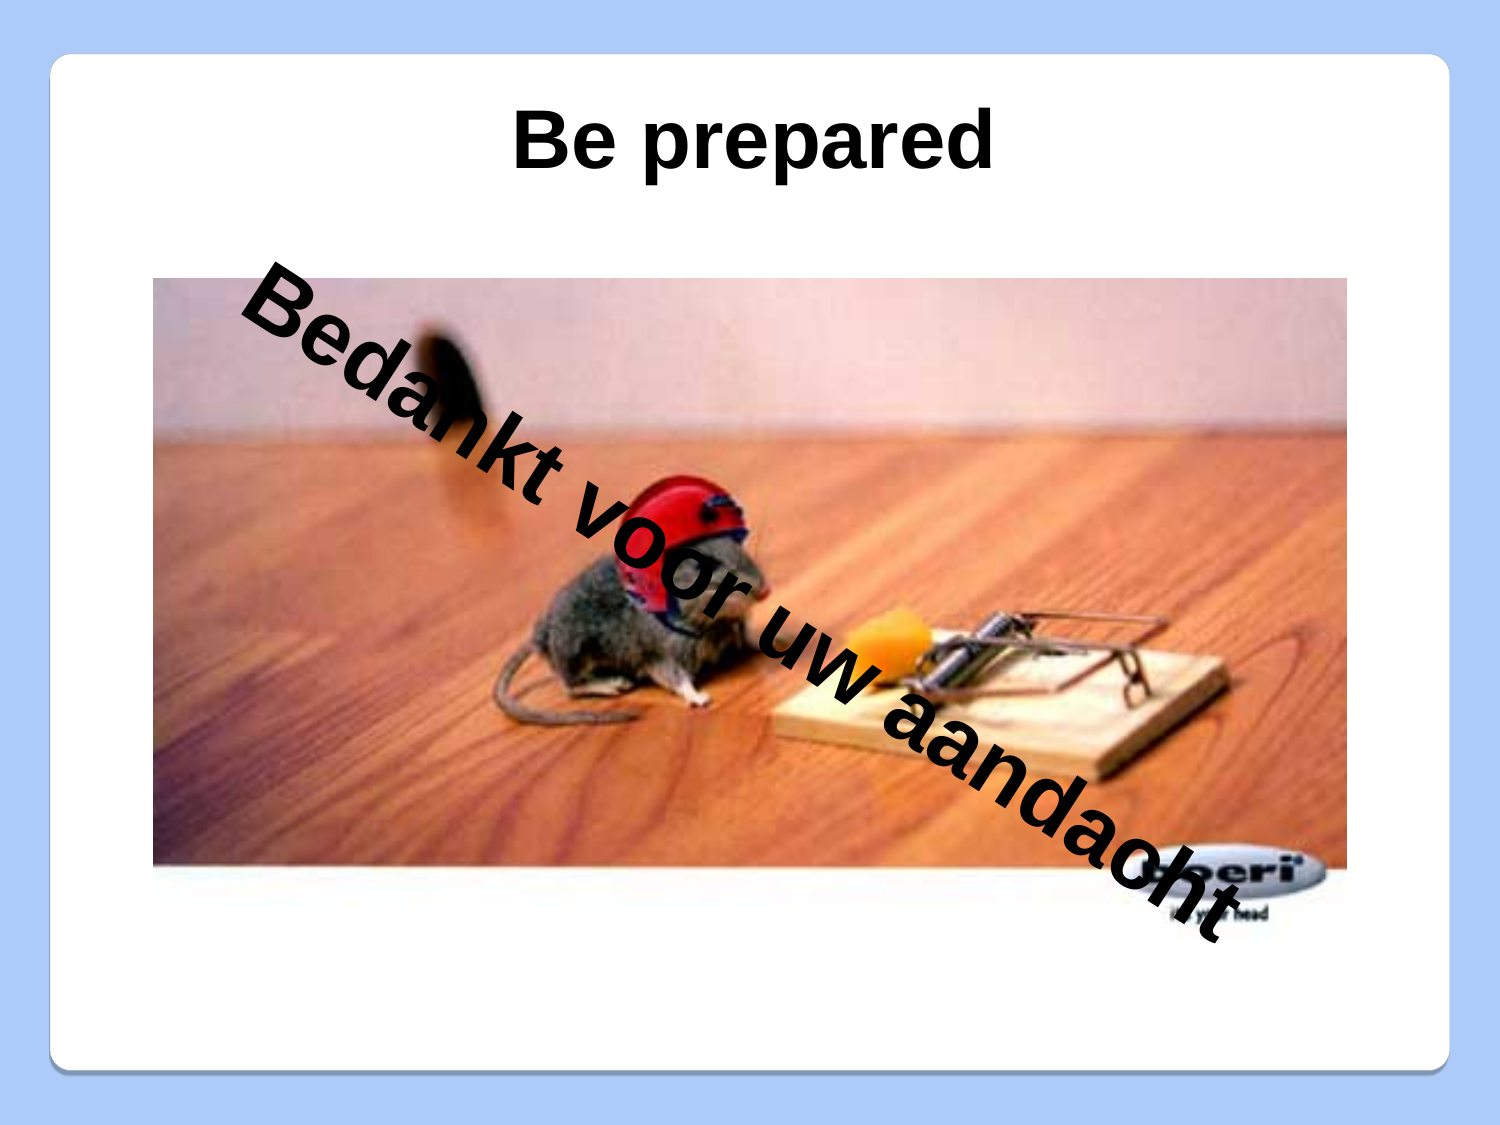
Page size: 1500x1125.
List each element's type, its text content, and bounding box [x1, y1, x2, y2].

text_box Be prepared [473, 78, 1012, 193]
picture [369, 278, 1347, 938]
picture [153, 278, 1149, 938]
text_box Bedankt voor uw aandacht [208, 219, 1292, 985]
